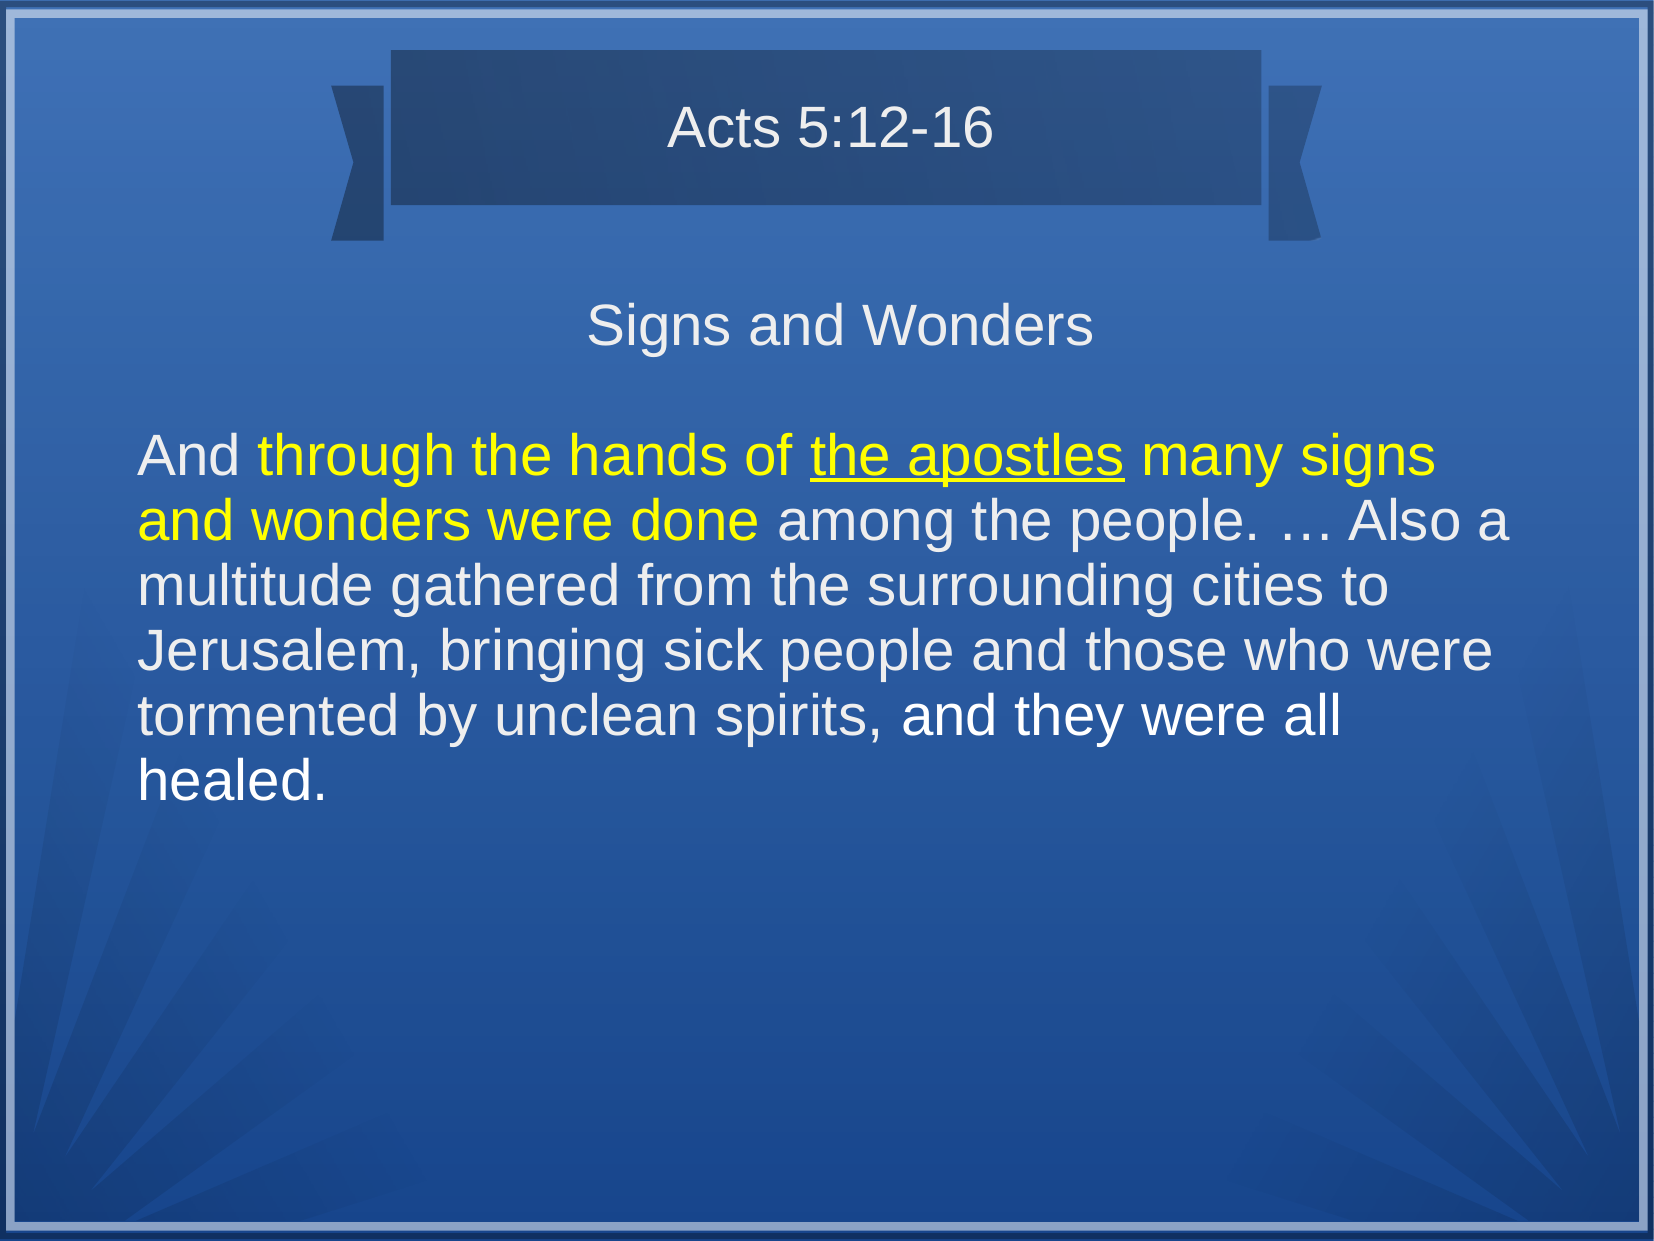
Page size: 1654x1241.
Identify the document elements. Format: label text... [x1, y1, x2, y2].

text_box Signs and Wonders And through the hands of the apostles many signs and wonders were done among the people. … Also a multitude gathered from the surrounding cities to Jerusalem, bringing sick people and those who were tormented by unclean spirits, and they were all healed. [122, 285, 1560, 1191]
text_box Acts 5:12-16 [576, 73, 1087, 182]
